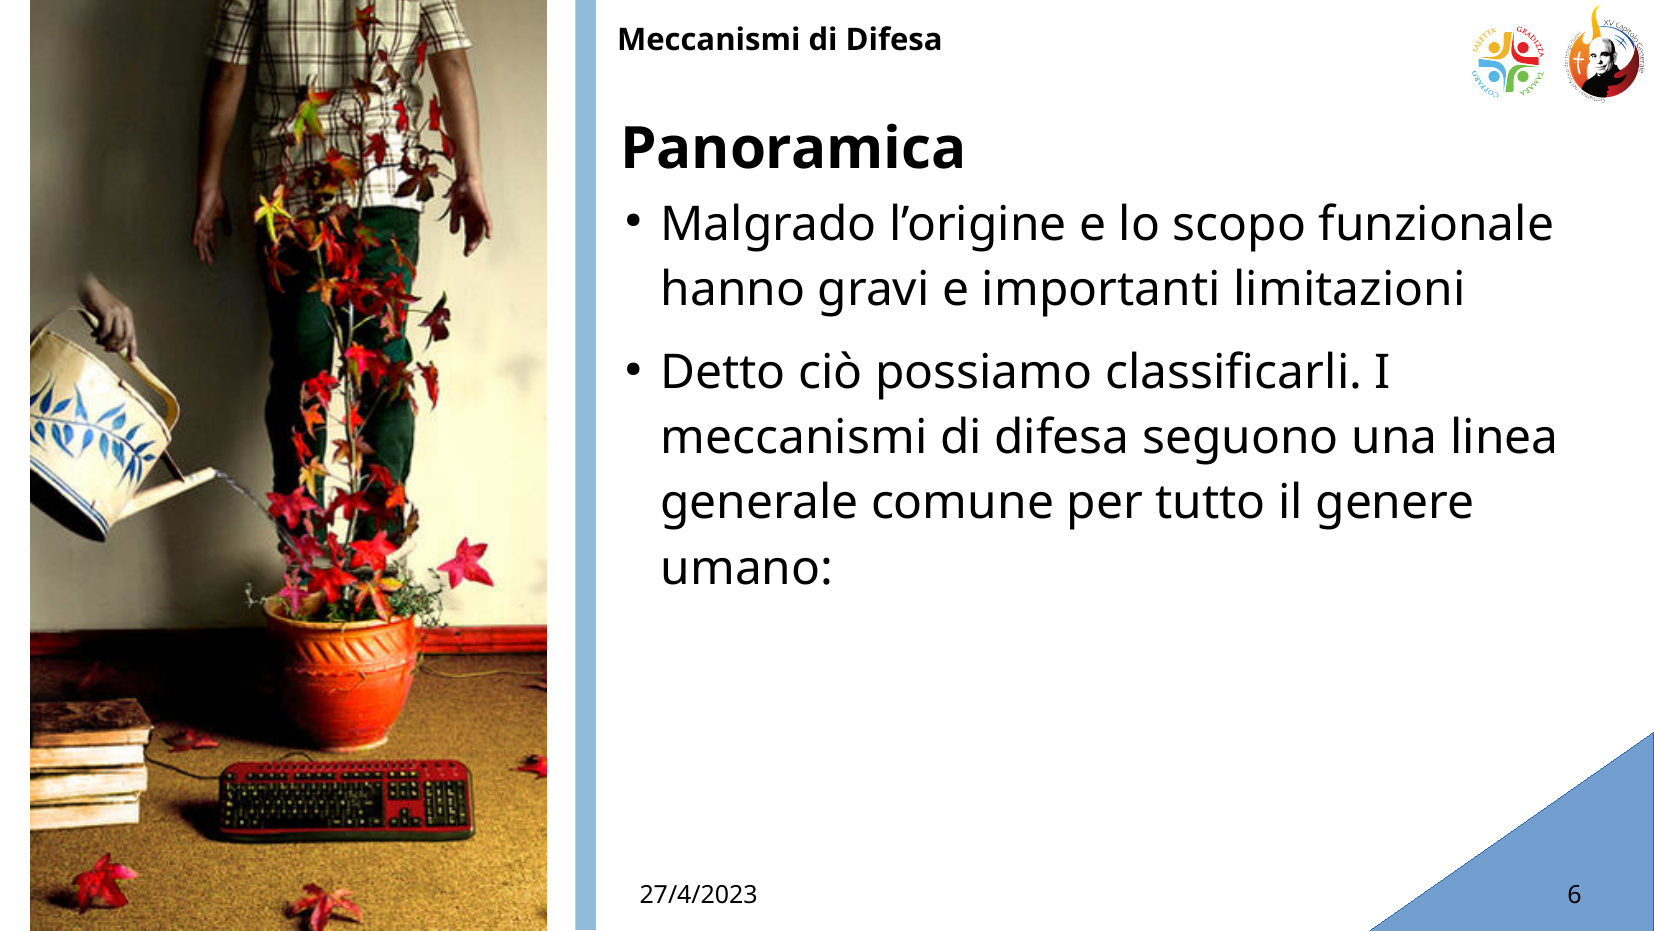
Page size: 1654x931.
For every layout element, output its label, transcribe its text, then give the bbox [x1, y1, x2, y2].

picture [1563, 4, 1646, 103]
subtitle Malgrado l’origine e lo scopo funzionale hanno gravi e importanti limitazioni Detto ciò possiamo classificarli. I meccanismi di difesa seguono una linea generale comune per tutto il genere umano: [624, 188, 1630, 885]
text_box Meccanismi di Difesa [602, 9, 1335, 63]
title Panoramica [620, 106, 1617, 178]
picture [30, 0, 547, 931]
